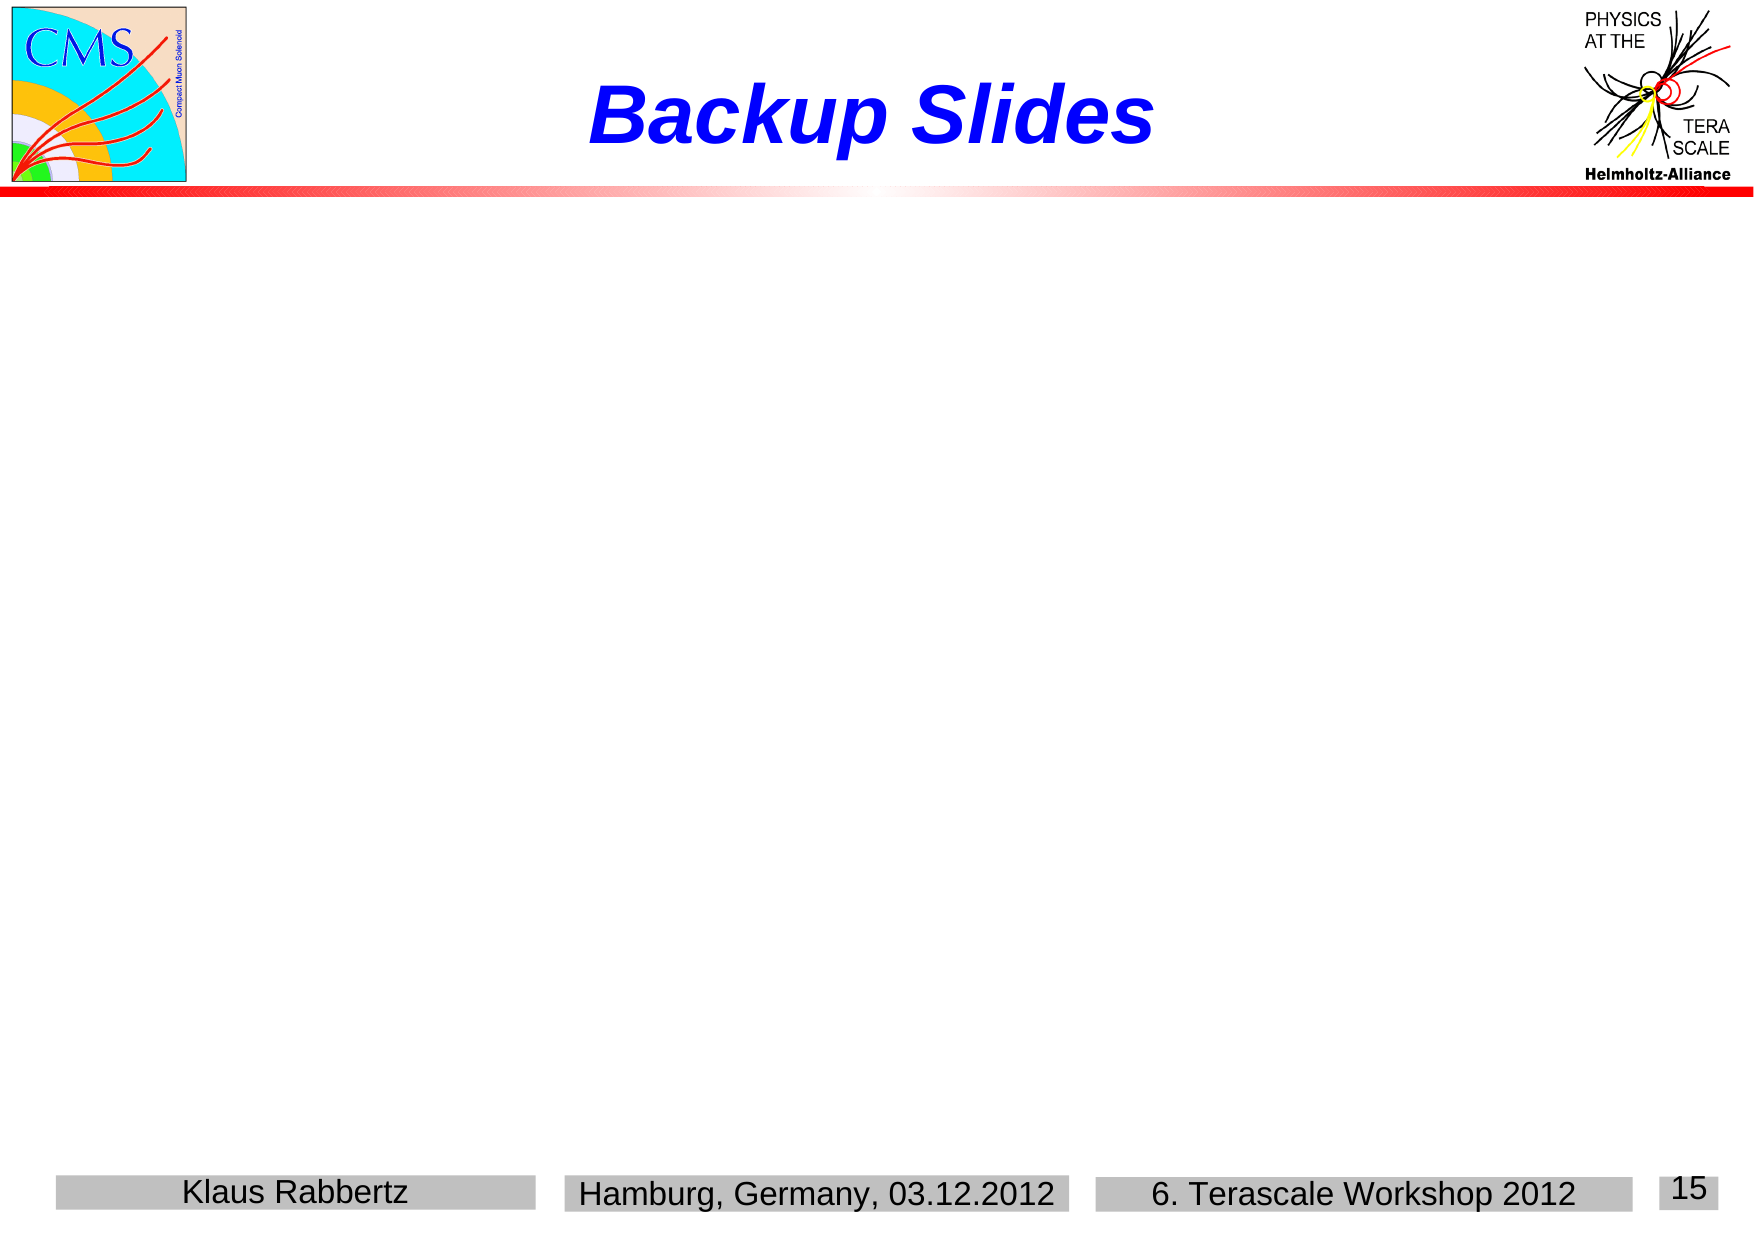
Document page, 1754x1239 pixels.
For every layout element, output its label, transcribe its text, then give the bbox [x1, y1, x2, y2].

picture [1570, 3, 1744, 191]
picture [11, 6, 187, 182]
title Backup Slides [220, 16, 1525, 213]
